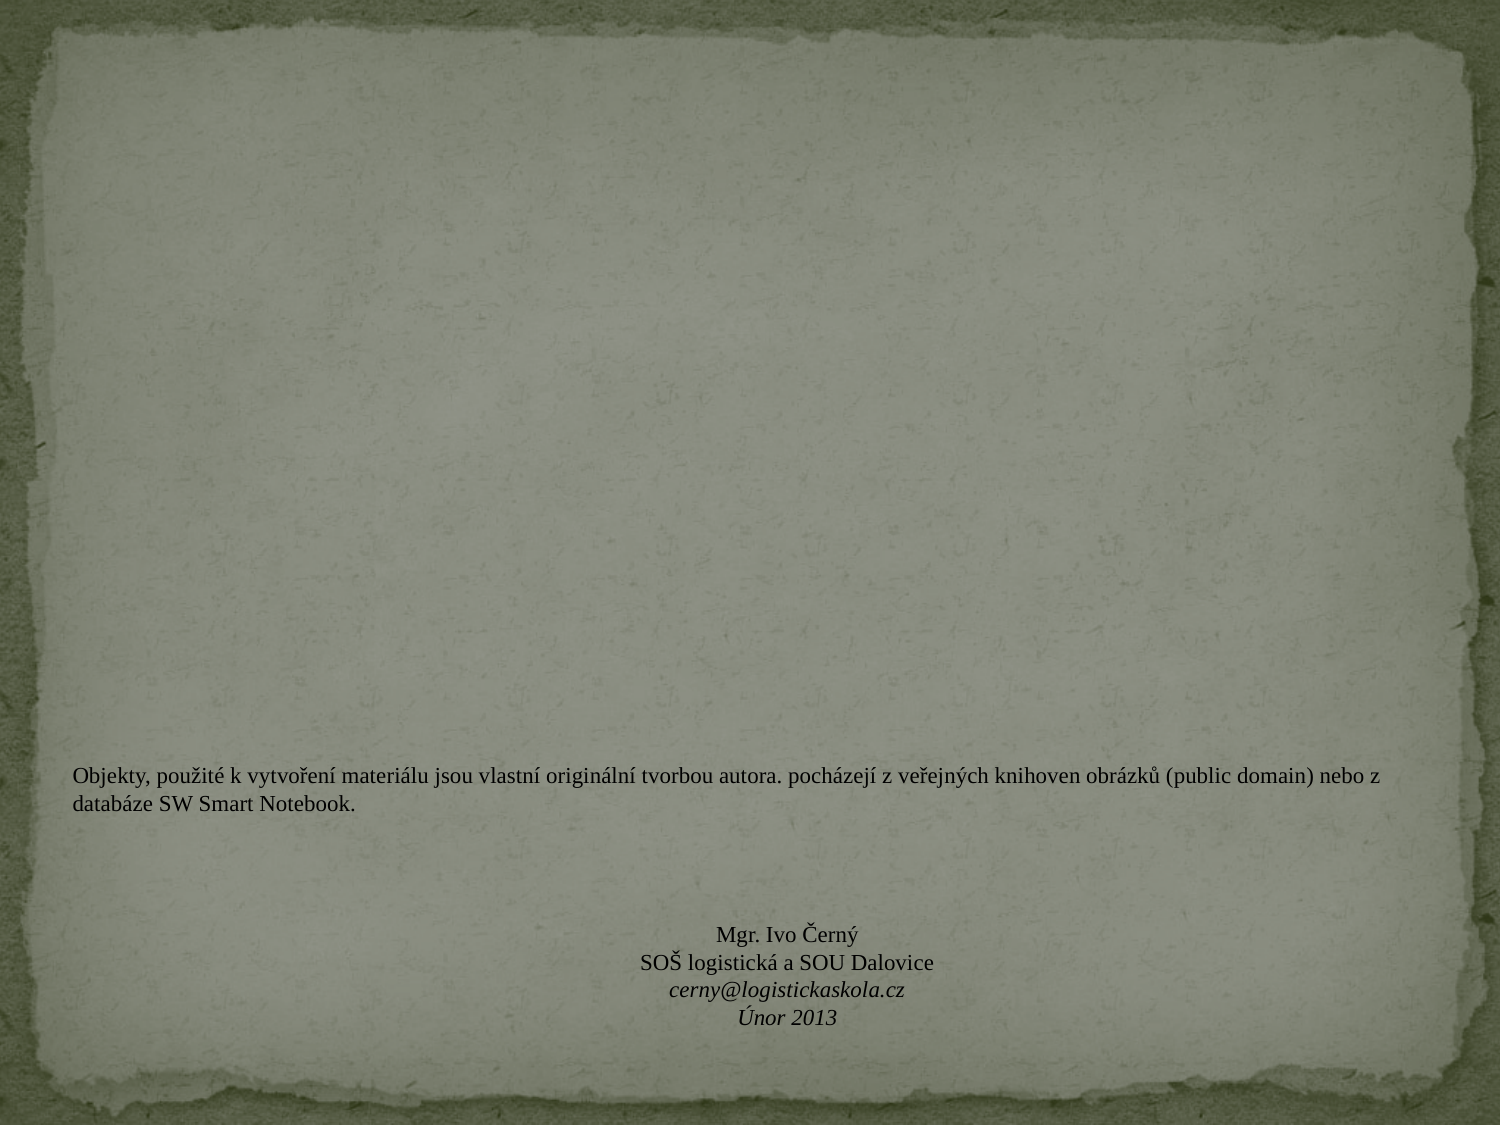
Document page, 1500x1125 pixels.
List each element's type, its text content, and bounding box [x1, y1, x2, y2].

text_box Objekty, použité k vytvoření materiálu jsou vlastní originální tvorbou autora. pocházejí z veřejných knihoven obrázků (public domain) nebo z databáze SW Smart Notebook. [58, 753, 1442, 823]
text_box Mgr. Ivo Černý SOŠ logistická a SOU Dalovice cerny@logistickaskola.cz Únor 2013 [494, 913, 1080, 1039]
